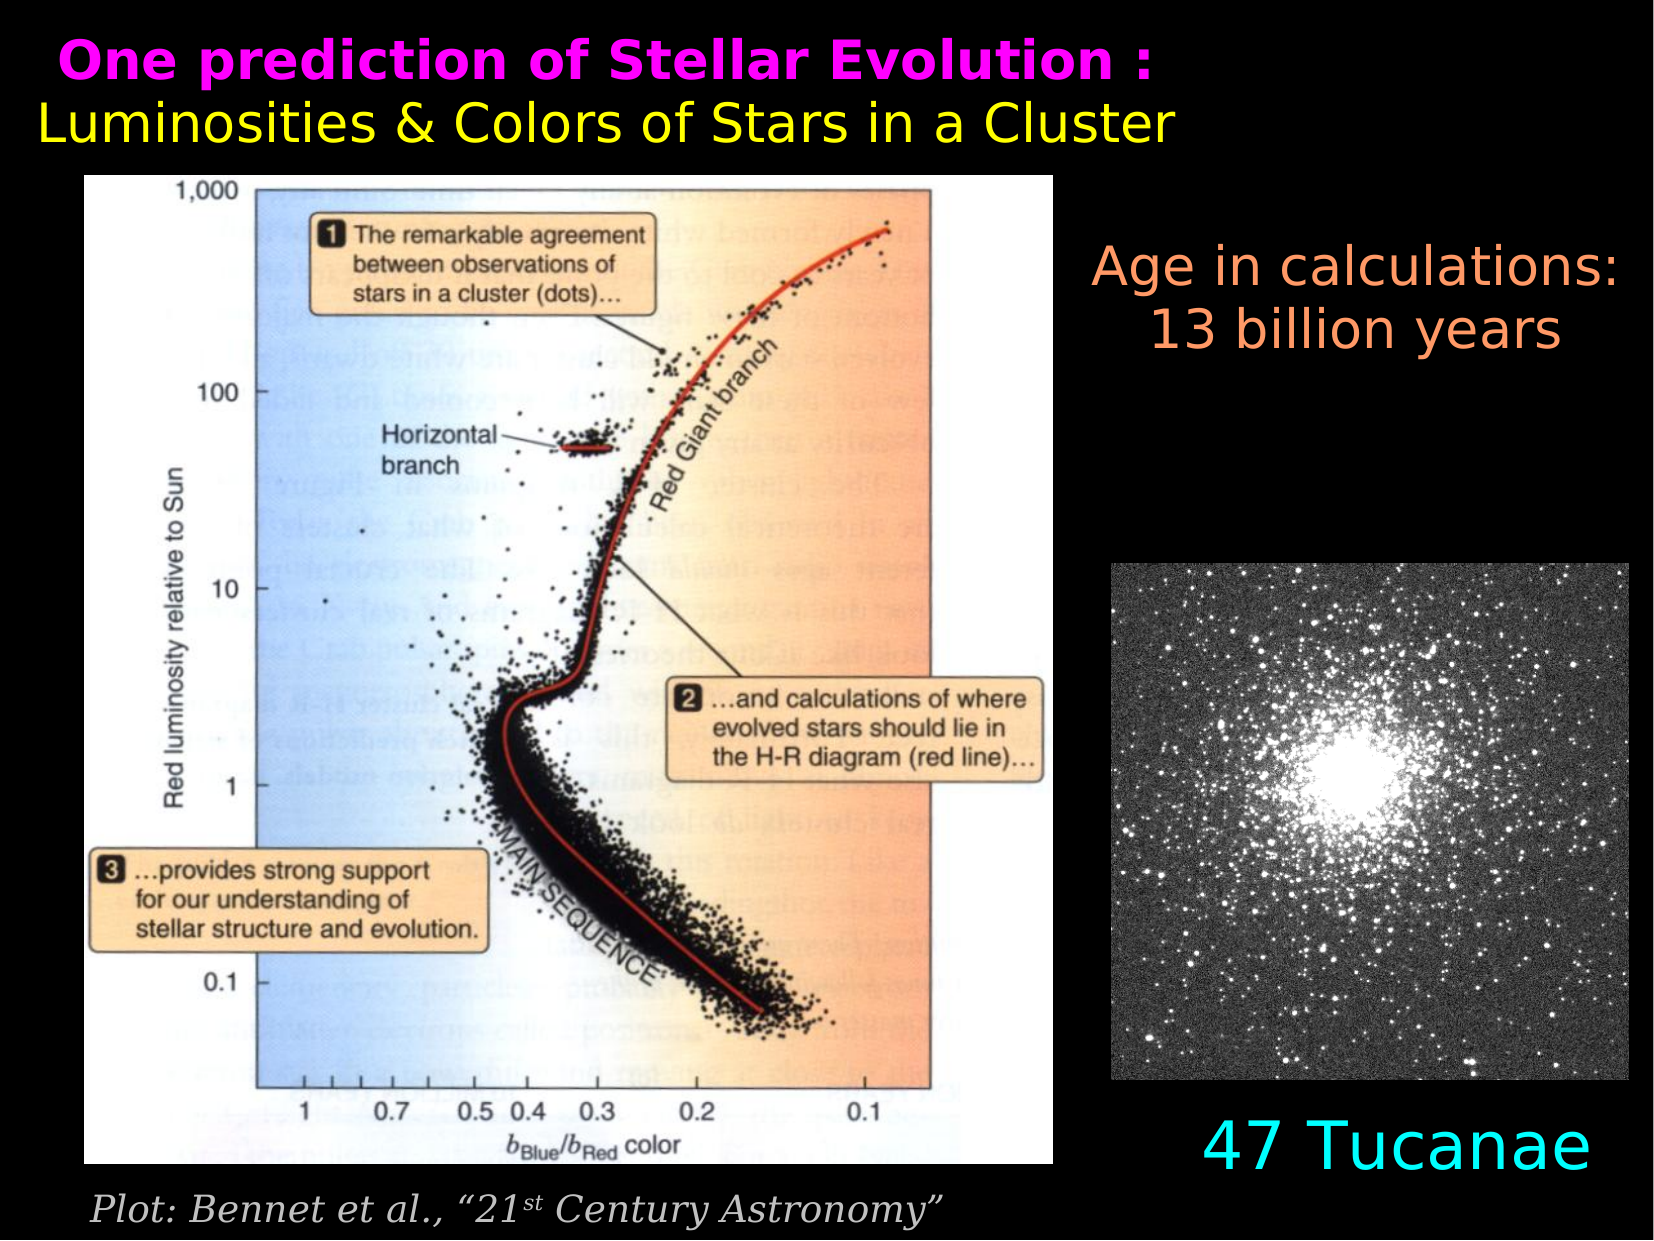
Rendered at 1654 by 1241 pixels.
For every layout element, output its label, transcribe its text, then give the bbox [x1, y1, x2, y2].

picture [84, 175, 1053, 1164]
text_box One prediction of Stellar Evolution : Luminosities & Colors of Stars in a Cluster [21, 21, 1193, 163]
text_box Age in calculations: 13 billion years [1076, 227, 1637, 369]
text_box 47 Tucanae [1186, 1100, 1608, 1198]
text_box Plot: Bennet et al., “21st Century Astronomy” [75, 1180, 961, 1241]
picture [1111, 563, 1629, 1081]
